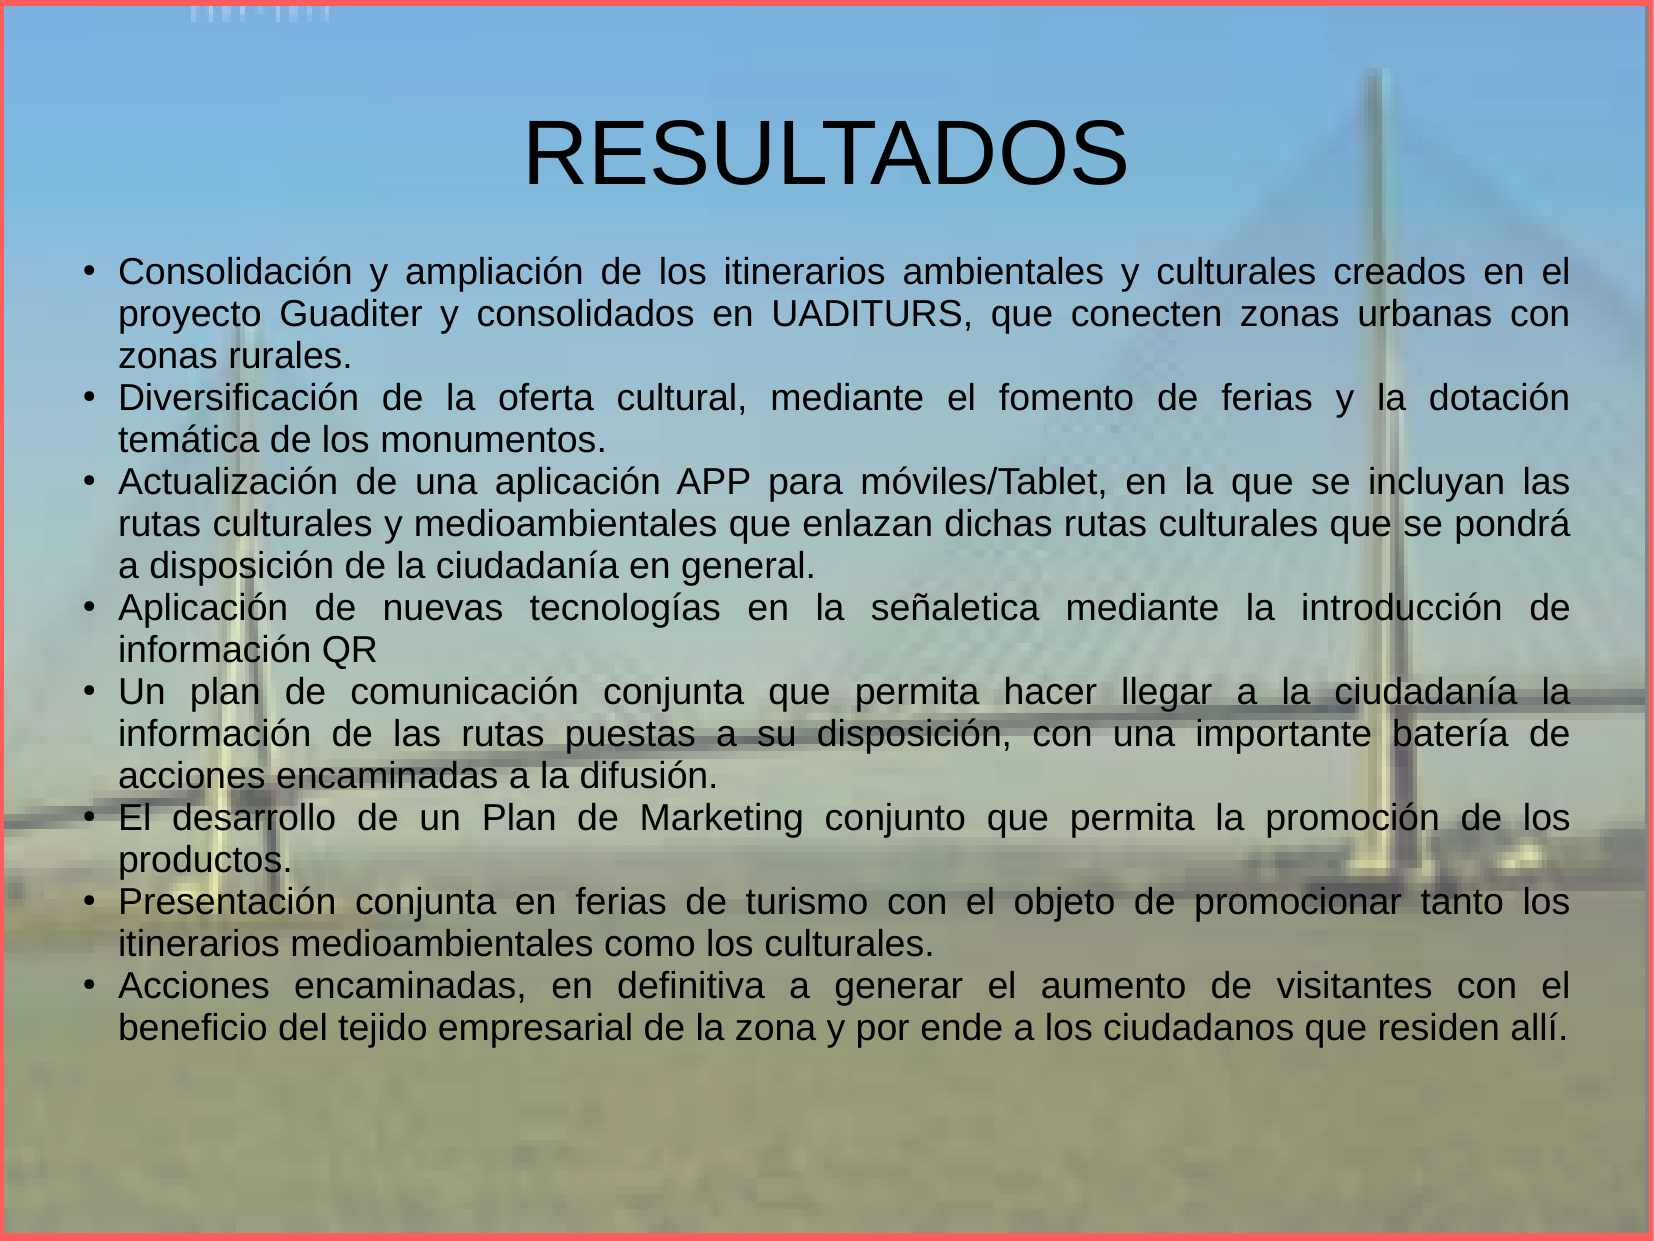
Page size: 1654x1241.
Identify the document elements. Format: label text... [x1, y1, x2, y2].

title RESULTADOS [82, 49, 1571, 250]
subtitle Consolidación y ampliación de los itinerarios ambientales y culturales creados en el proyecto Guaditer y consolidados en UADITURS, que conecten zonas urbanas con zonas rurales. Diversificación de la oferta cultural, mediante el fomento de ferias y la dotación temática de los monumentos. Actualización de una aplicación APP para móviles/Tablet, en la que se incluyan las rutas culturales y medioambientales que enlazan dichas rutas culturales que se pondrá a disposición de la ciudadanía en general. Aplicación de nuevas tecnologías en la señaletica mediante la introducción de información QR Un plan de comunicación conjunta que permita hacer llegar a la ciudadanía la información de las rutas puestas a su disposición, con una importante batería de acciones encaminadas a la difusión. El desarrollo de un Plan de Marketing conjunto que permita la promoción de los productos. Presentación conjunta en ferias de turismo con el objeto de promocionar tanto los itinerarios medioambientales como los culturales. Acciones encaminadas, en definitiva a generar el aumento de visitantes con el beneficio del tejido empresarial de la zona y por ende a los ciudadanos que residen allí. [82, 250, 1571, 1049]
